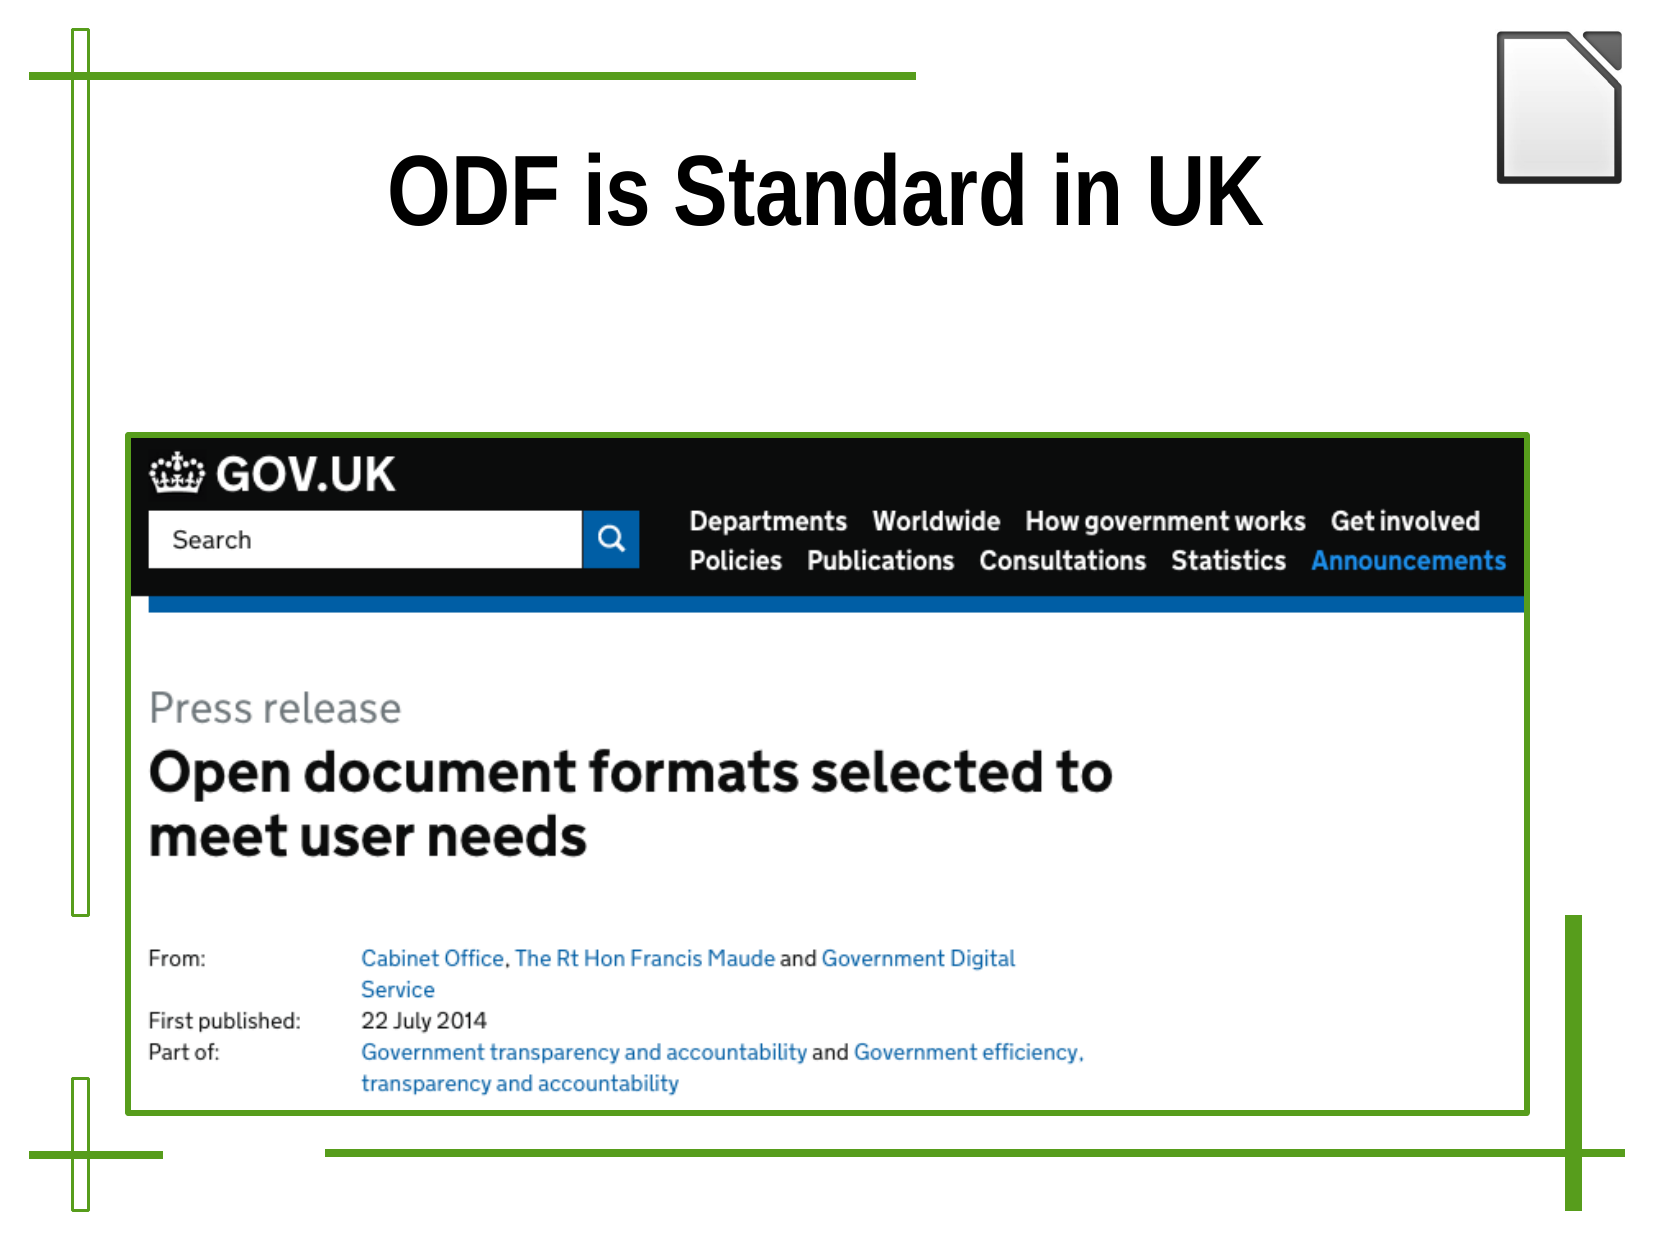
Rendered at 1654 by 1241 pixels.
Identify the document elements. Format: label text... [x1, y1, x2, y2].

picture [1494, 29, 1624, 186]
title ODF is Standard in UK [118, 118, 1536, 260]
picture [131, 437, 1524, 1111]
